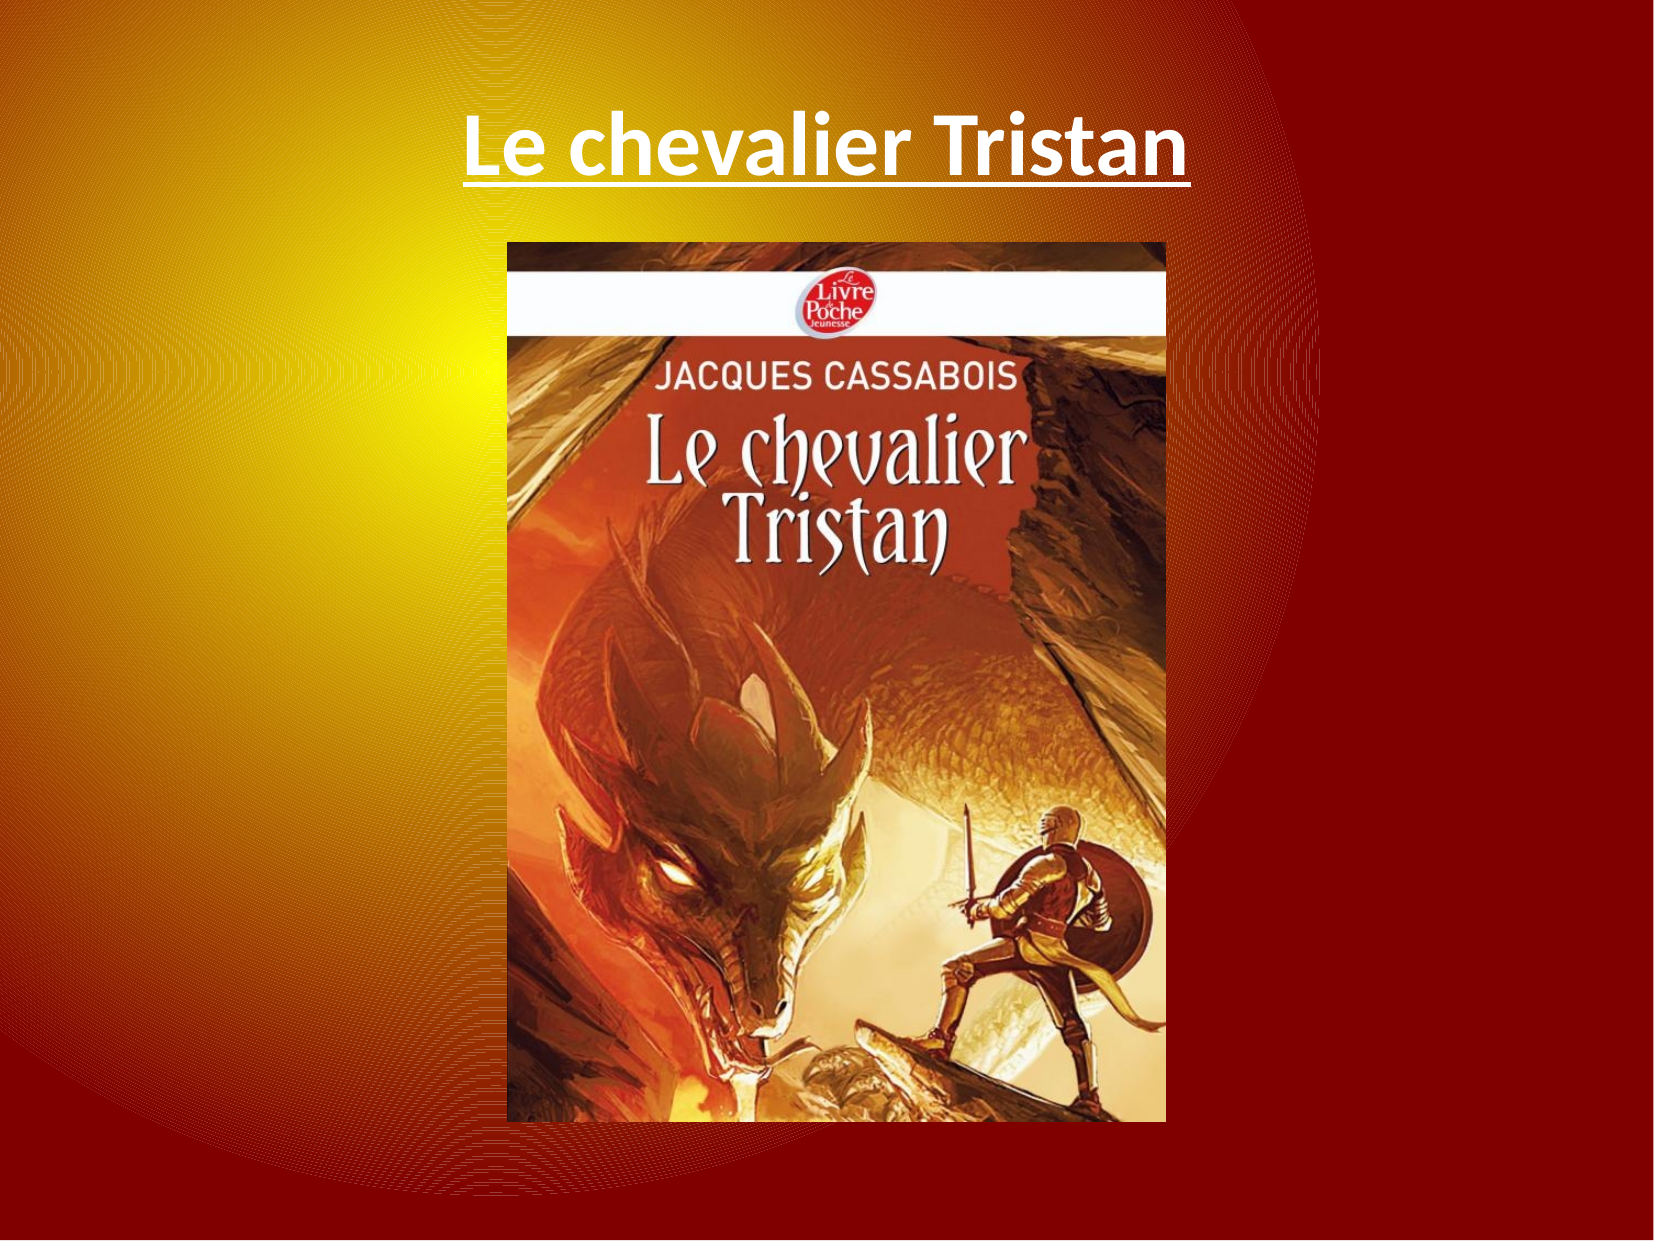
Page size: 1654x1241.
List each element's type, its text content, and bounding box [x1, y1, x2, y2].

title Le chevalier Tristan [82, 49, 1571, 257]
picture [507, 242, 1166, 1123]
